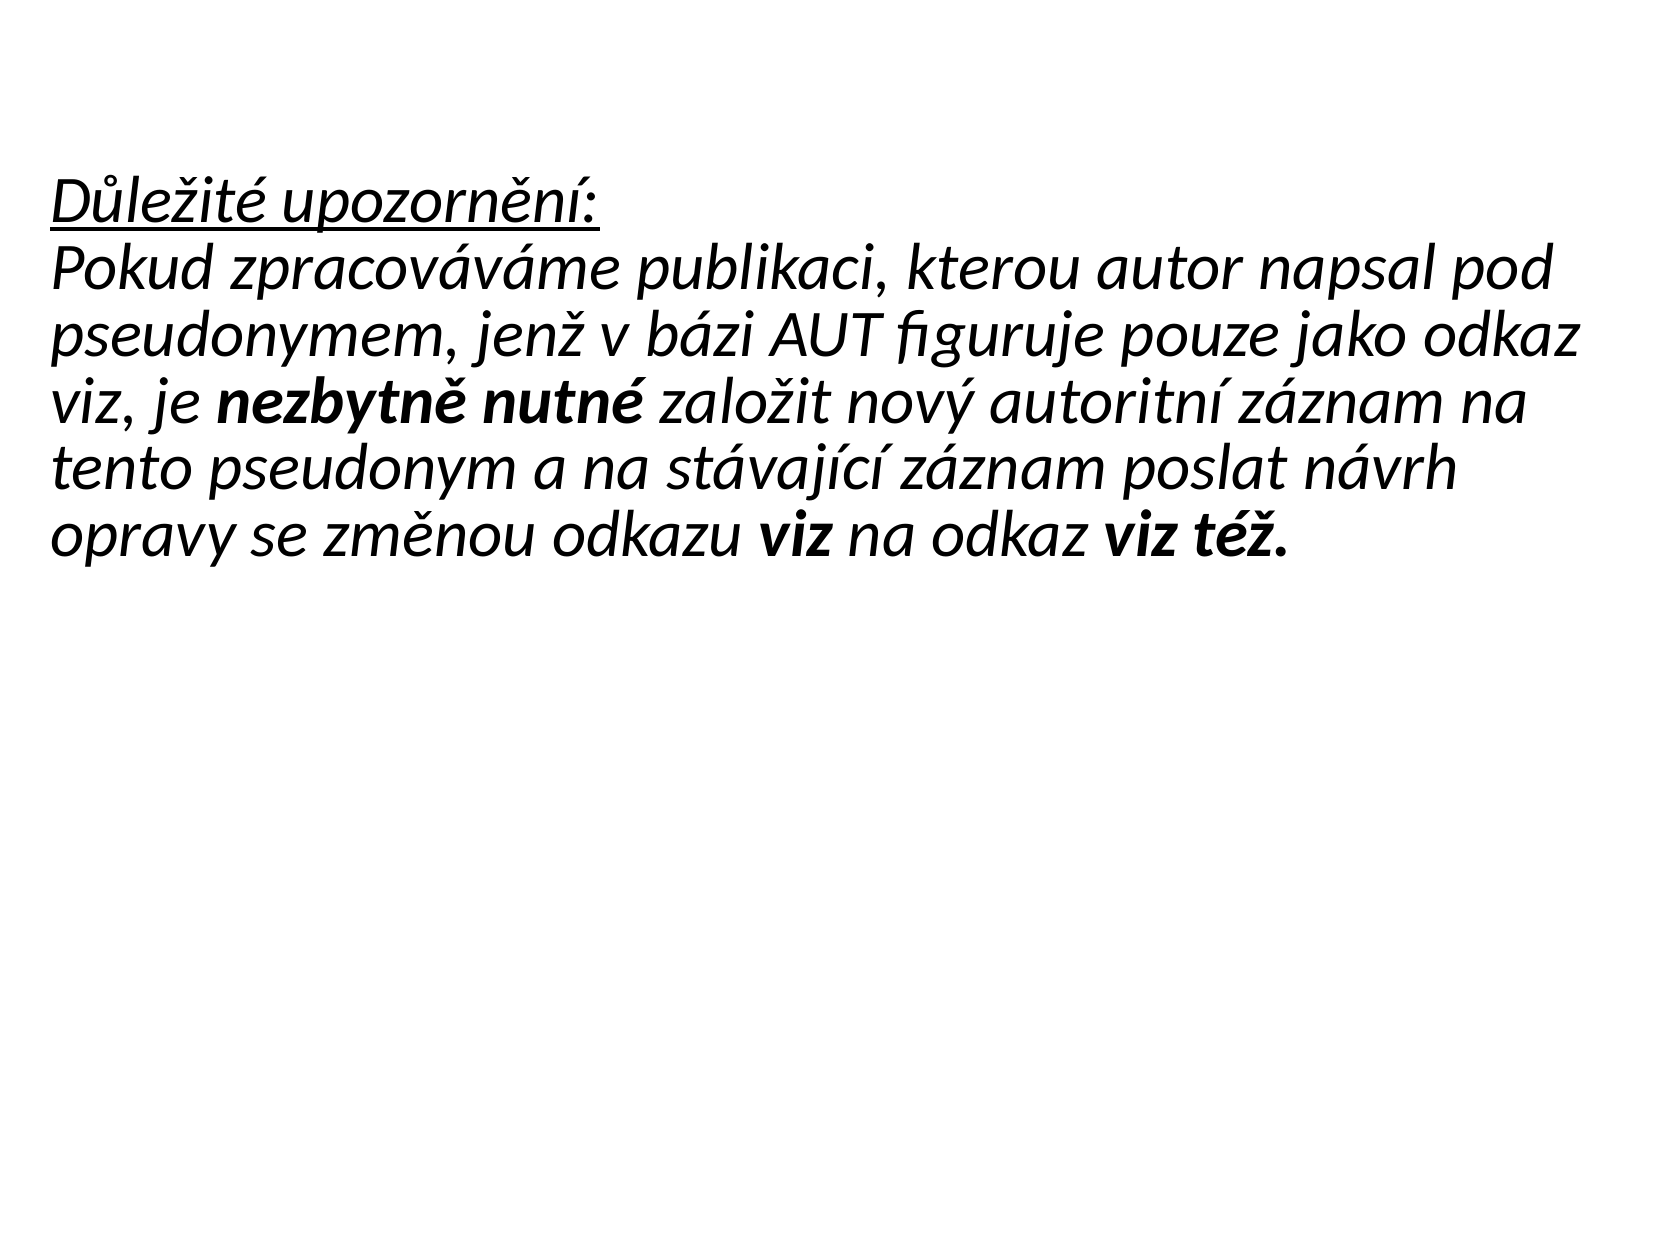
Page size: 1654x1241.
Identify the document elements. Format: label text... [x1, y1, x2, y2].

text_box Důležité upozornění: Pokud zpracováváme publikaci, kterou autor napsal pod pseudonymem, jenž v bázi AUT figuruje pouze jako odkaz viz, je nezbytně nutné založit nový autoritní záznam na tento pseudonym a na stávající záznam poslat návrh opravy se změnou odkazu viz na odkaz viz též. [35, 165, 1607, 1185]
